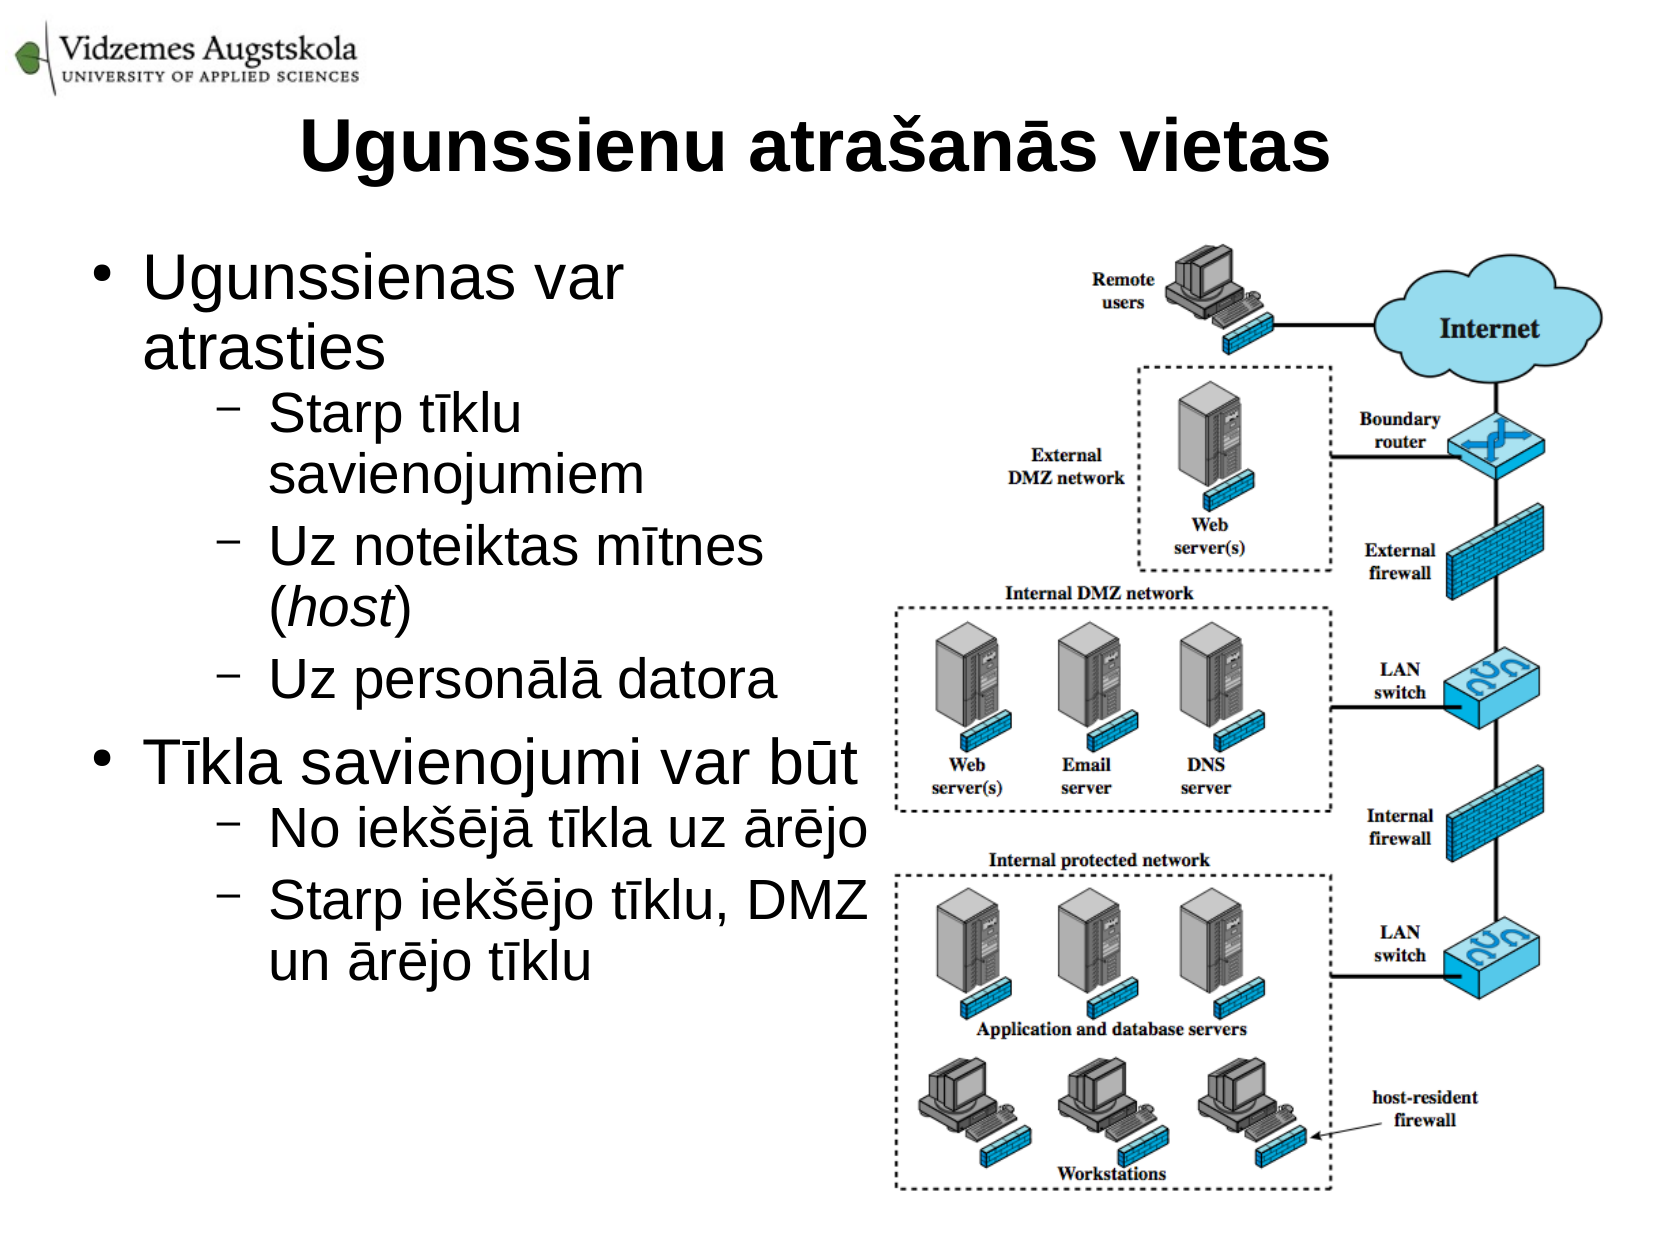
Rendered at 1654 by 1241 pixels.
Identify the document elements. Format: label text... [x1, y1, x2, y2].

list Ugunssienas var atrasties Starp tīklu savienojumiem Uz noteiktas mītnes (host) Uz personālā datora Tīkla savienojumi var būt No iekšējā tīkla uz ārējo Starp iekšējo tīklu, DMZ un ārējo tīklu [58, 236, 886, 1107]
title Ugunssienu atrašanās vietas [94, 96, 1512, 195]
picture [5, 2, 368, 113]
picture [874, 227, 1630, 1205]
